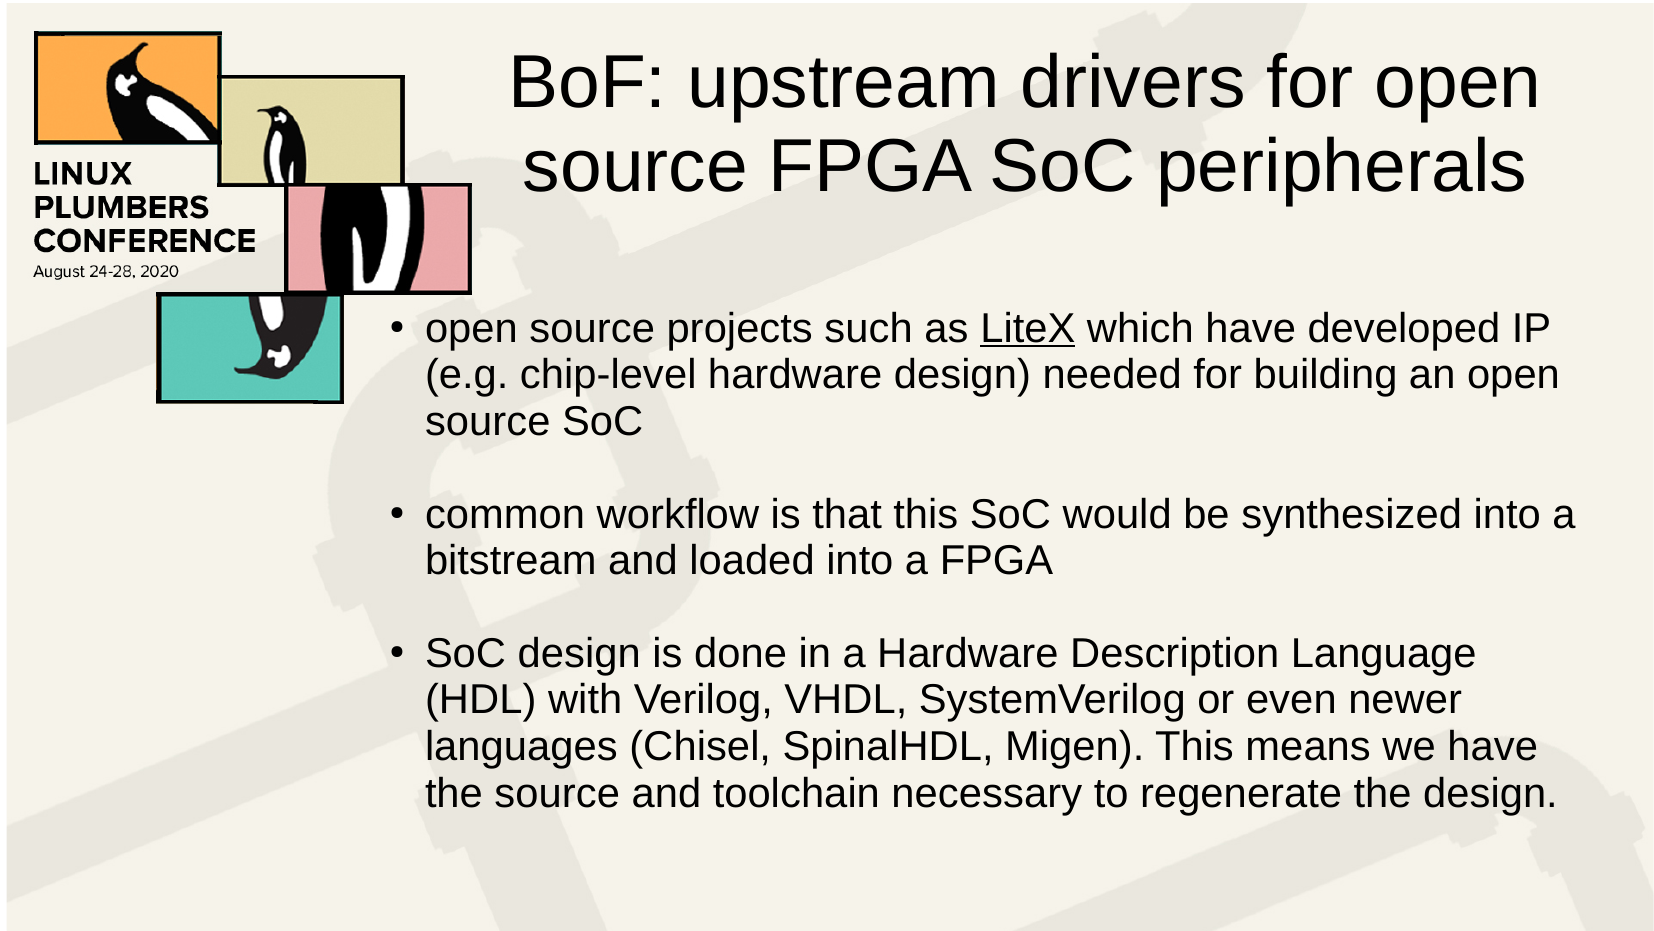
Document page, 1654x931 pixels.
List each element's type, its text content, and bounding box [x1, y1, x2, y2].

subtitle open source projects such as LiteX which have developed IP (e.g. chip-level hardware design) needed for building an open source SoC common workflow is that this SoC would be synthesized into a bitstream and loaded into a FPGA SoC design is done in a Hardware Description Language (HDL) with Verilog, VHDL, SystemVerilog or even newer languages (Chisel, SpinalHDL, Migen). This means we have the source and toolchain necessary to regenerate the design. [389, 304, 1601, 816]
picture [6, 3, 1654, 931]
title BoF: upstream drivers for open source FPGA SoC peripherals [480, 37, 1571, 210]
